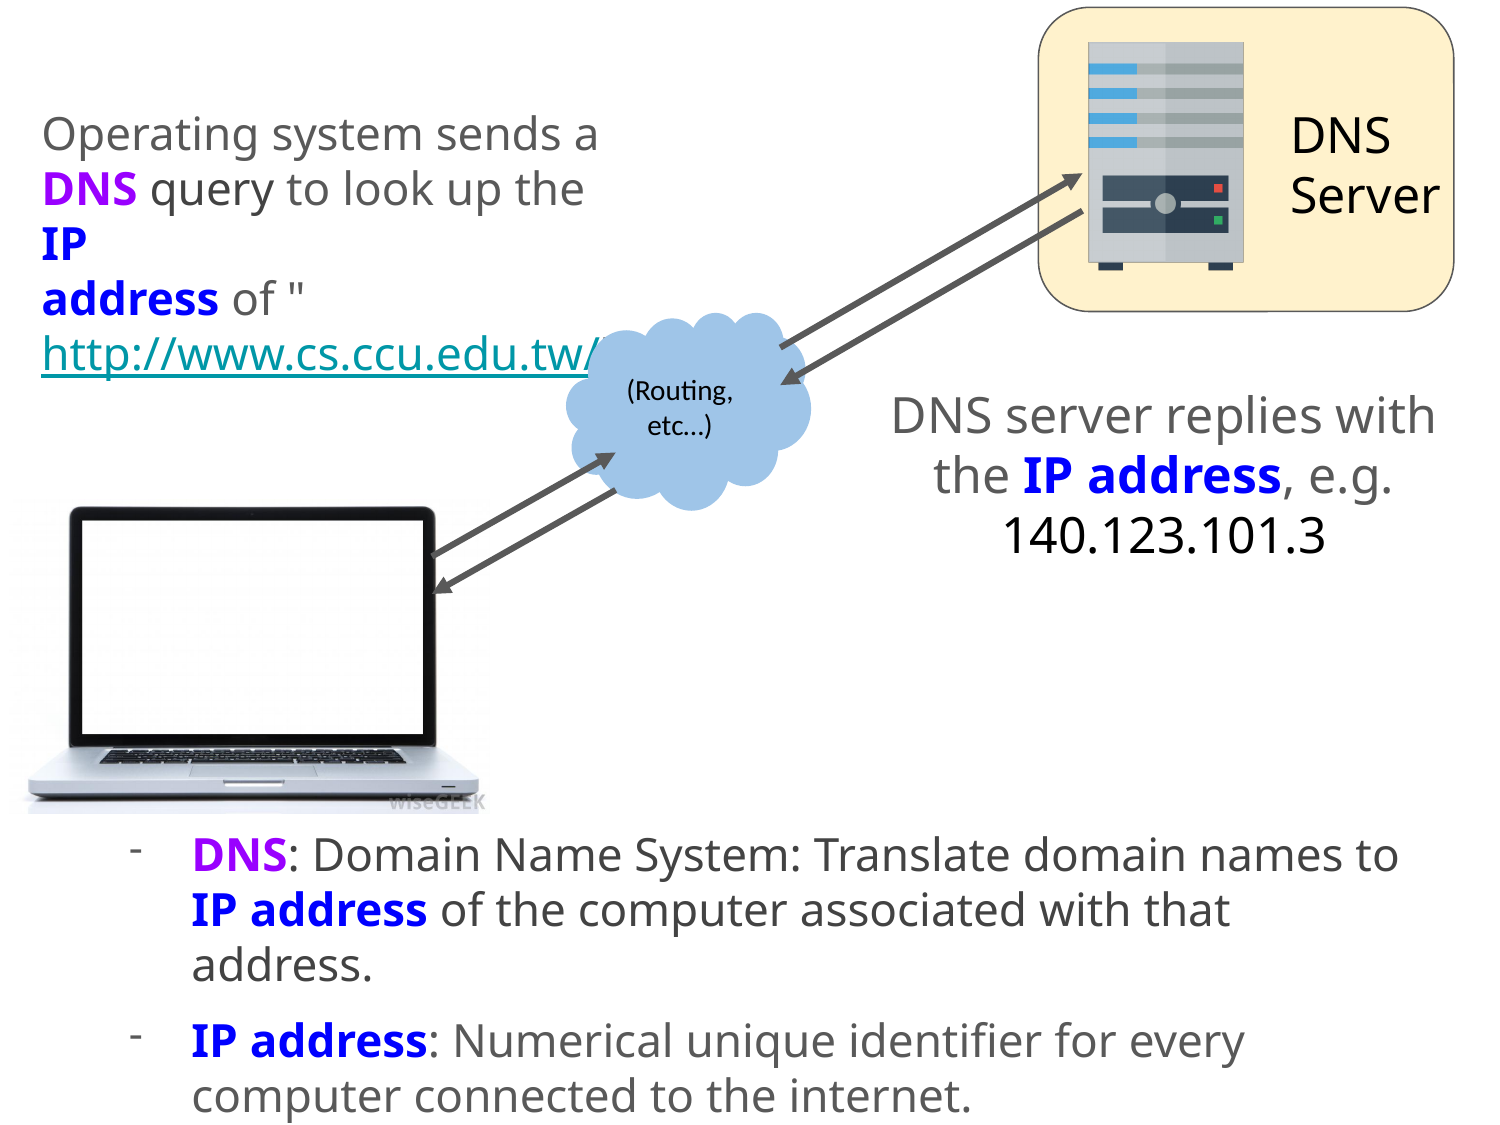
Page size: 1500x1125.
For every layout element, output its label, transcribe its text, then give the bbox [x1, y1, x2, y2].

text_box [1042, 230, 1454, 312]
list Operating system sends a DNS query to look up the IP address of "http://www.cs.ccu.edu.tw/" [26, 90, 650, 461]
picture [1042, 37, 1286, 281]
list DNS server replies with the IP address, e.g. 140.123.101.3 [858, 368, 1470, 749]
list DNS: Domain Name System: Translate domain names to IP address of the computer associated with that address. IP address: Numerical unique identifier for every computer connected to the internet. [101, 811, 1427, 1027]
text_box [1038, 201, 1042, 232]
text_box DNS Server [1275, 88, 1500, 230]
picture [9, 499, 490, 814]
text_box [1038, 39, 1042, 194]
text_box (Routing, etc…) [565, 312, 812, 511]
text_box [1043, 7, 1454, 88]
text_box [1038, 239, 1042, 280]
